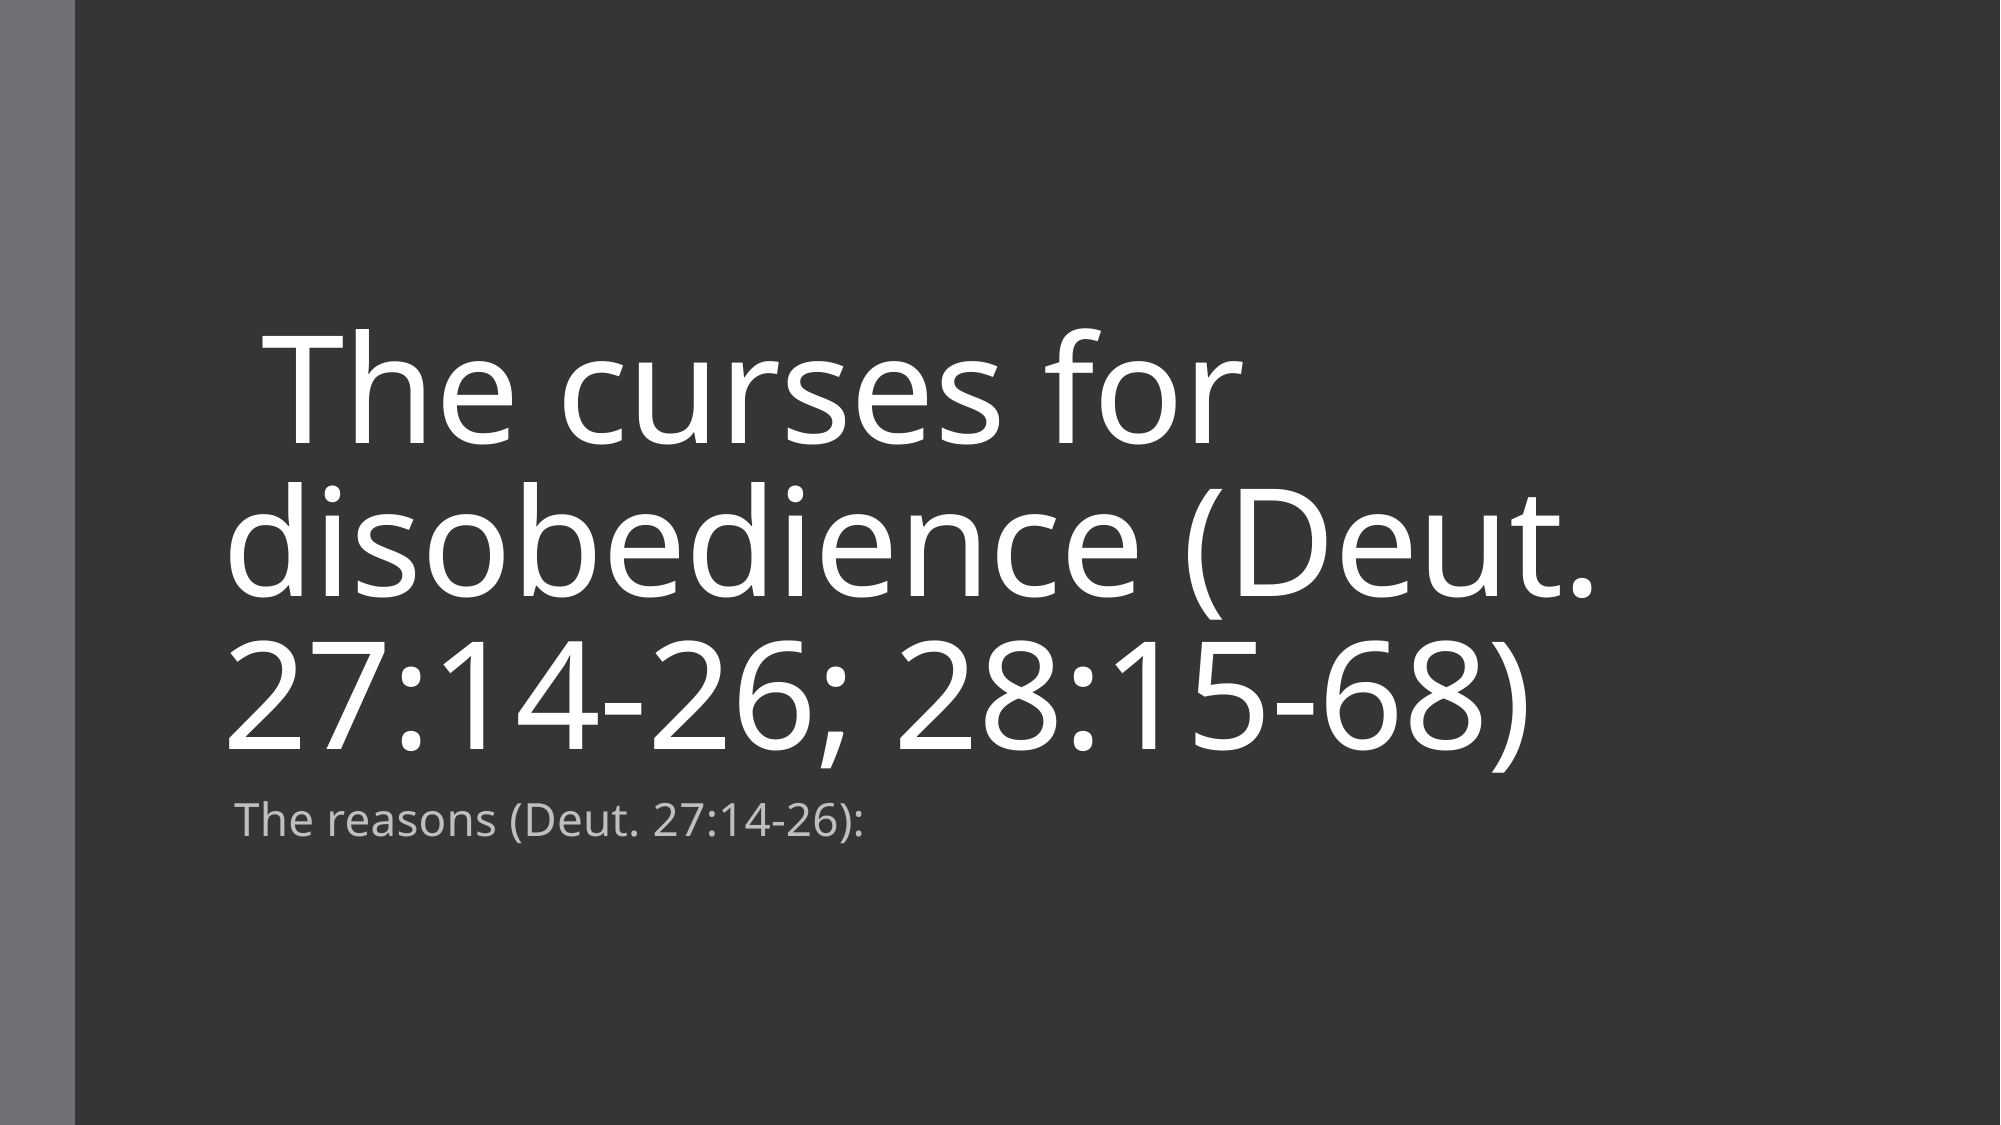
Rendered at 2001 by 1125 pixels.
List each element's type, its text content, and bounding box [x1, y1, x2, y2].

subtitle The reasons (Deut. 27:14-26): [206, 787, 1752, 1066]
title The curses for disobedience (Deut. 27:14-26; 28:15-68) [206, 124, 1752, 787]
